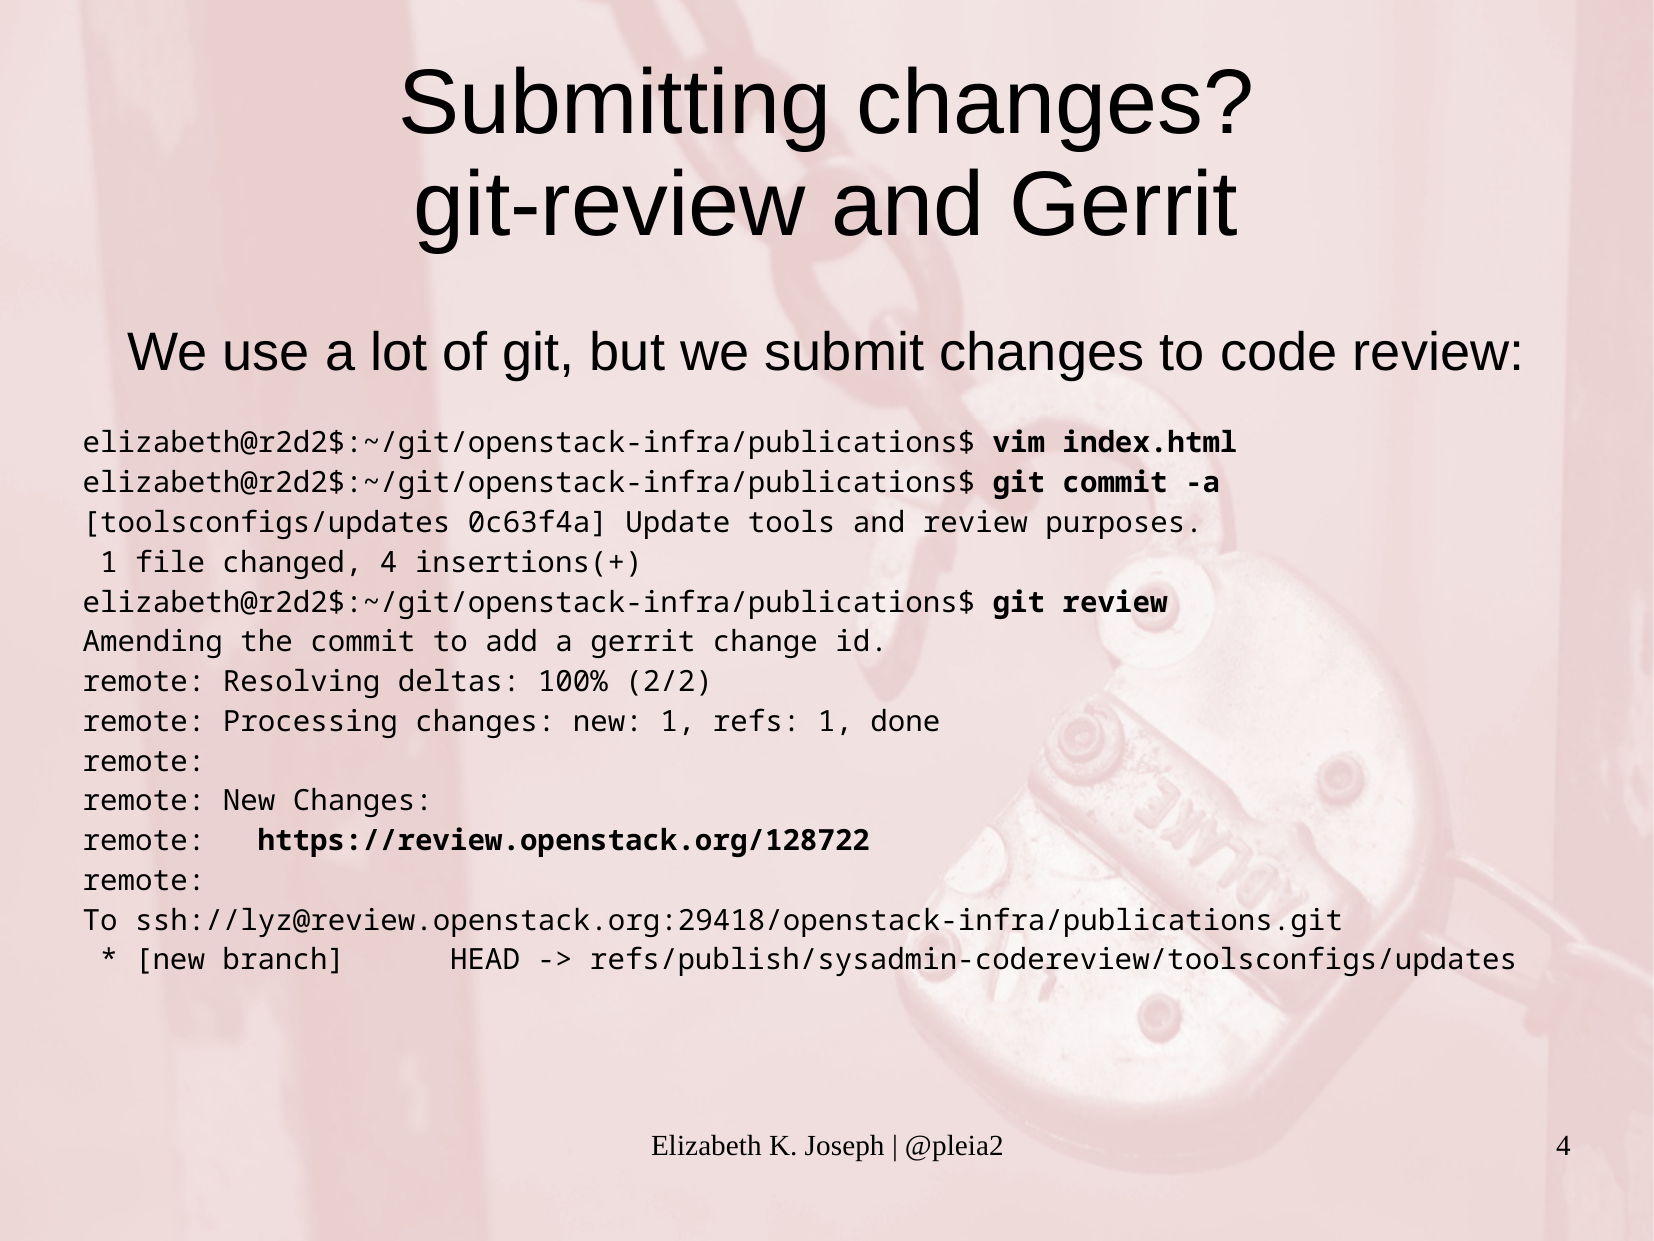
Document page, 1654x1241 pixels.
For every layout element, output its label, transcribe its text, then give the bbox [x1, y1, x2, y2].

subtitle We use a lot of git, but we submit changes to code review: elizabeth@r2d2$:~/git/openstack-infra/publications$ vim index.html elizabeth@r2d2$:~/git/openstack-infra/publications$ git commit -a [toolsconfigs/updates 0c63f4a] Update tools and review purposes. 1 file changed, 4 insertions(+) elizabeth@r2d2$:~/git/openstack-infra/publications$ git review Amending the commit to add a gerrit change id. remote: Resolving deltas: 100% (2/2) remote: Processing changes: new: 1, refs: 1, done remote: remote: New Changes: remote: https://review.openstack.org/128722 remote: To ssh://lyz@review.openstack.org:29418/openstack-infra/publications.git * [new branch] HEAD -> refs/publish/sysadmin-codereview/toolsconfigs/updates [82, 290, 1571, 1010]
title Submitting changes? git-review and Gerrit [82, 49, 1571, 257]
picture [0, 0, 1654, 1241]
